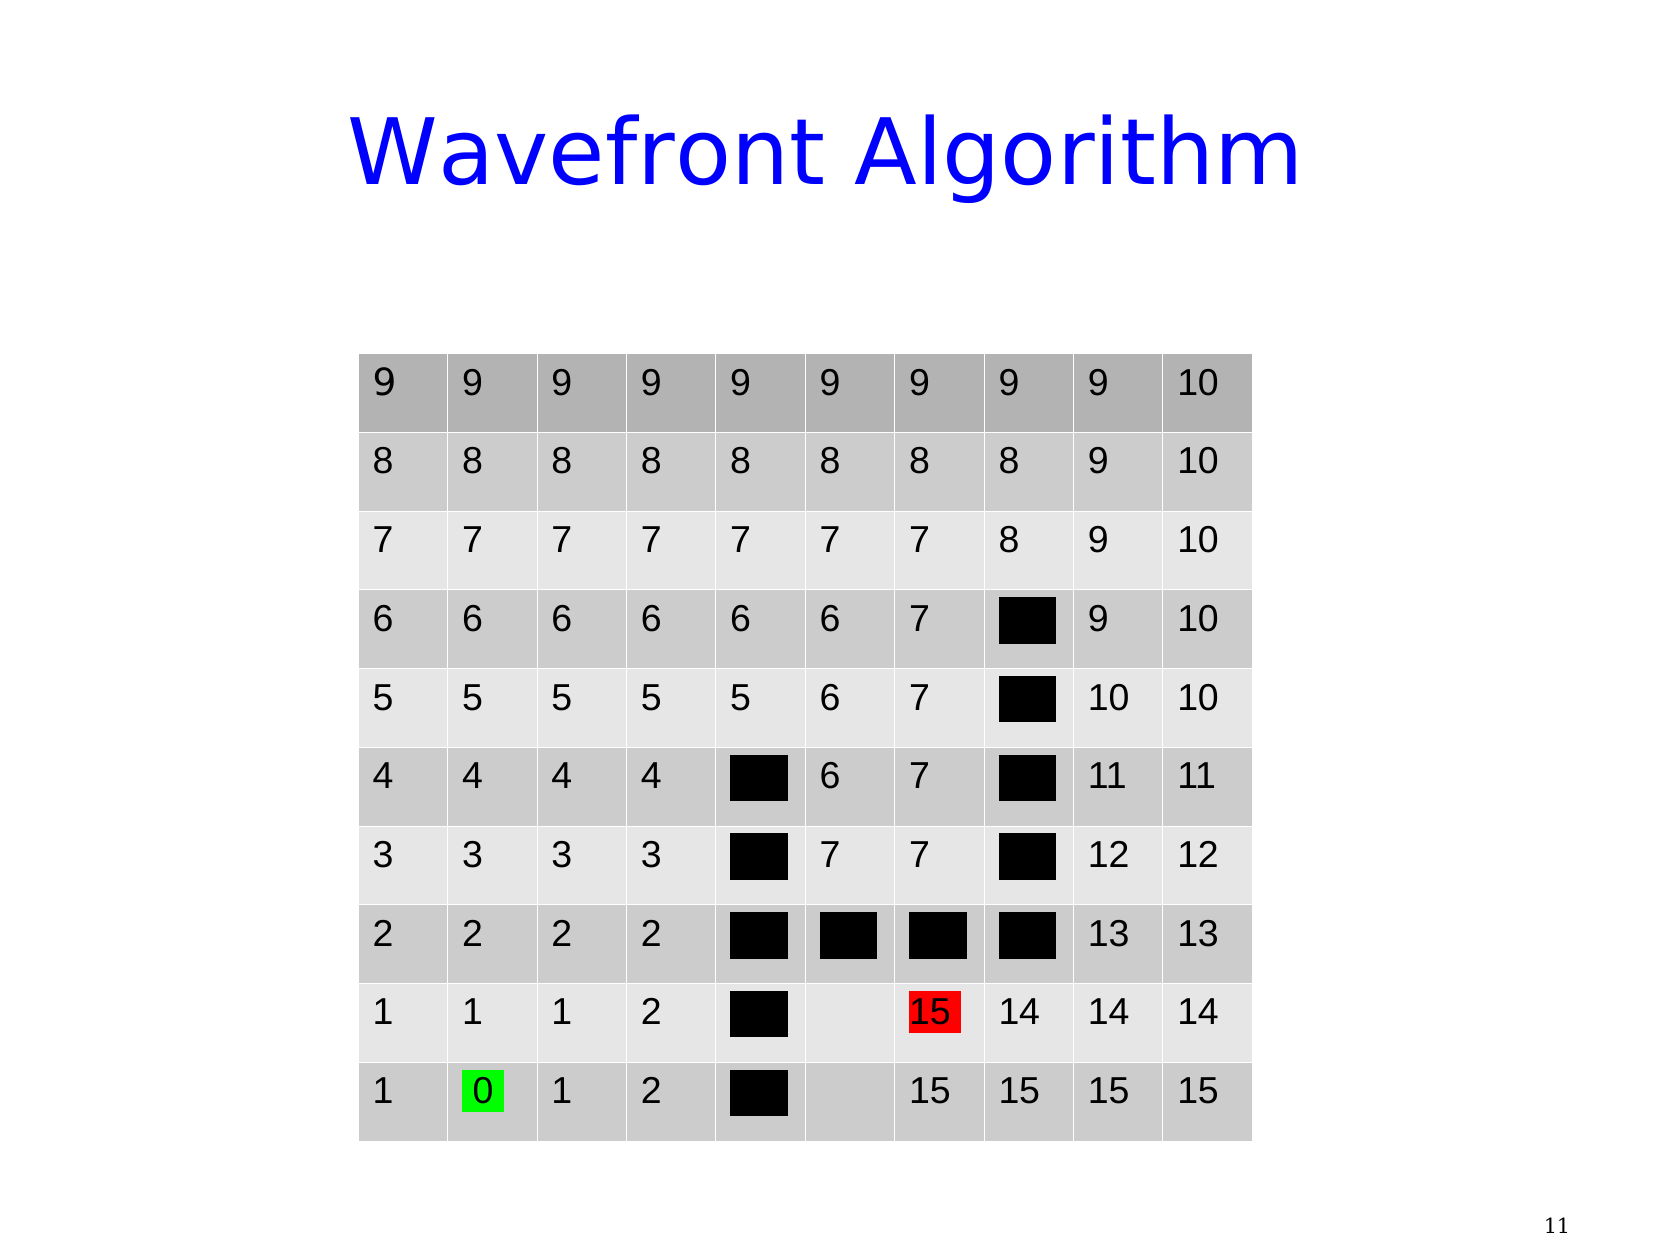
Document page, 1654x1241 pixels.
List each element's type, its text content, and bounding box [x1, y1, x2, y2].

table_cell 13 [1074, 905, 1162, 983]
table_cell 1 [538, 1063, 626, 1141]
table_header 10 [1163, 354, 1252, 432]
table_cell 5 [359, 669, 447, 747]
table_cell 7 [895, 590, 984, 668]
table_cell [716, 1063, 805, 1141]
table_header 9 [359, 354, 447, 432]
table_cell 8 [985, 433, 1073, 511]
table_cell 6 [359, 590, 447, 668]
table_cell 7 [359, 512, 447, 589]
table_cell 1 [359, 984, 447, 1062]
table_cell [806, 1063, 894, 1141]
table_cell 8 [985, 512, 1073, 589]
table_cell 6 [806, 669, 894, 747]
table_cell [985, 748, 1073, 826]
table_cell 9 [1074, 512, 1162, 589]
table_cell 6 [716, 590, 805, 668]
table_cell 3 [359, 827, 447, 904]
table_cell 8 [359, 433, 447, 511]
table_header 9 [448, 354, 537, 432]
table_cell 15 [895, 984, 984, 1062]
table_cell 10 [1163, 512, 1252, 589]
table_cell 6 [806, 590, 894, 668]
title Wavefront Algorithm [82, 49, 1571, 257]
table_cell 11 [1074, 748, 1162, 826]
table_cell 15 [895, 1063, 984, 1141]
table_cell 8 [716, 433, 805, 511]
table_cell 3 [448, 827, 537, 904]
table_cell 6 [448, 590, 537, 668]
table_header 9 [806, 354, 894, 432]
table_cell 8 [538, 433, 626, 511]
table_cell 14 [1163, 984, 1252, 1062]
table_cell 2 [627, 905, 715, 983]
table_cell 5 [538, 669, 626, 747]
table_cell 12 [1074, 827, 1162, 904]
table_cell 2 [448, 905, 537, 983]
table_cell 10 [1074, 669, 1162, 747]
table_cell 8 [627, 433, 715, 511]
table_cell 7 [895, 748, 984, 826]
table_cell [806, 905, 894, 983]
table_header 9 [538, 354, 626, 432]
table_cell 5 [716, 669, 805, 747]
table_cell 5 [448, 669, 537, 747]
table_cell 8 [448, 433, 537, 511]
table_cell 2 [627, 984, 715, 1062]
table_cell 2 [538, 905, 626, 983]
table_cell 7 [716, 512, 805, 589]
table_cell 7 [538, 512, 626, 589]
table_cell 7 [806, 827, 894, 904]
table_cell 12 [1163, 827, 1252, 904]
table_cell 8 [895, 433, 984, 511]
table_header 9 [627, 354, 715, 432]
table_cell 9 [1074, 433, 1162, 511]
table_cell 7 [806, 512, 894, 589]
table_cell 10 [1163, 433, 1252, 511]
table_cell 6 [806, 748, 894, 826]
table_cell 4 [538, 748, 626, 826]
table_cell 1 [448, 984, 537, 1062]
table_cell 7 [895, 669, 984, 747]
table_cell [985, 590, 1073, 668]
table_cell [895, 905, 984, 983]
table_cell 10 [1163, 590, 1252, 668]
table_cell 4 [448, 748, 537, 826]
table_cell 7 [895, 512, 984, 589]
table_cell 7 [627, 512, 715, 589]
table_cell 14 [985, 984, 1073, 1062]
table_cell 0 [448, 1063, 537, 1141]
table_cell 7 [895, 827, 984, 904]
table_cell [716, 748, 805, 826]
table_cell 10 [1163, 669, 1252, 747]
table_cell 5 [627, 669, 715, 747]
table_cell 6 [538, 590, 626, 668]
table_cell [716, 984, 805, 1062]
table_cell 2 [627, 1063, 715, 1141]
table_cell [985, 827, 1073, 904]
table_cell 3 [538, 827, 626, 904]
table_cell 8 [806, 433, 894, 511]
table_cell [985, 669, 1073, 747]
table_cell 11 [1163, 748, 1252, 826]
table_cell 9 [1074, 590, 1162, 668]
table_header 9 [895, 354, 984, 432]
table_cell 6 [627, 590, 715, 668]
table_cell 2 [359, 905, 447, 983]
table_header 9 [716, 354, 805, 432]
table_header 9 [1074, 354, 1162, 432]
table_cell 3 [627, 827, 715, 904]
table_cell [985, 905, 1073, 983]
table_cell 4 [359, 748, 447, 826]
table_cell [806, 984, 894, 1062]
table_cell 4 [627, 748, 715, 826]
table_cell 1 [359, 1063, 447, 1141]
table_header 9 [985, 354, 1073, 432]
table_cell 14 [1074, 984, 1162, 1062]
table_cell 15 [1074, 1063, 1162, 1141]
table_cell [716, 827, 805, 904]
table_cell [716, 905, 805, 983]
table_cell 13 [1163, 905, 1252, 983]
table_cell 15 [985, 1063, 1073, 1141]
table_cell 1 [538, 984, 626, 1062]
table_cell 7 [448, 512, 537, 589]
table_cell 15 [1163, 1063, 1252, 1141]
